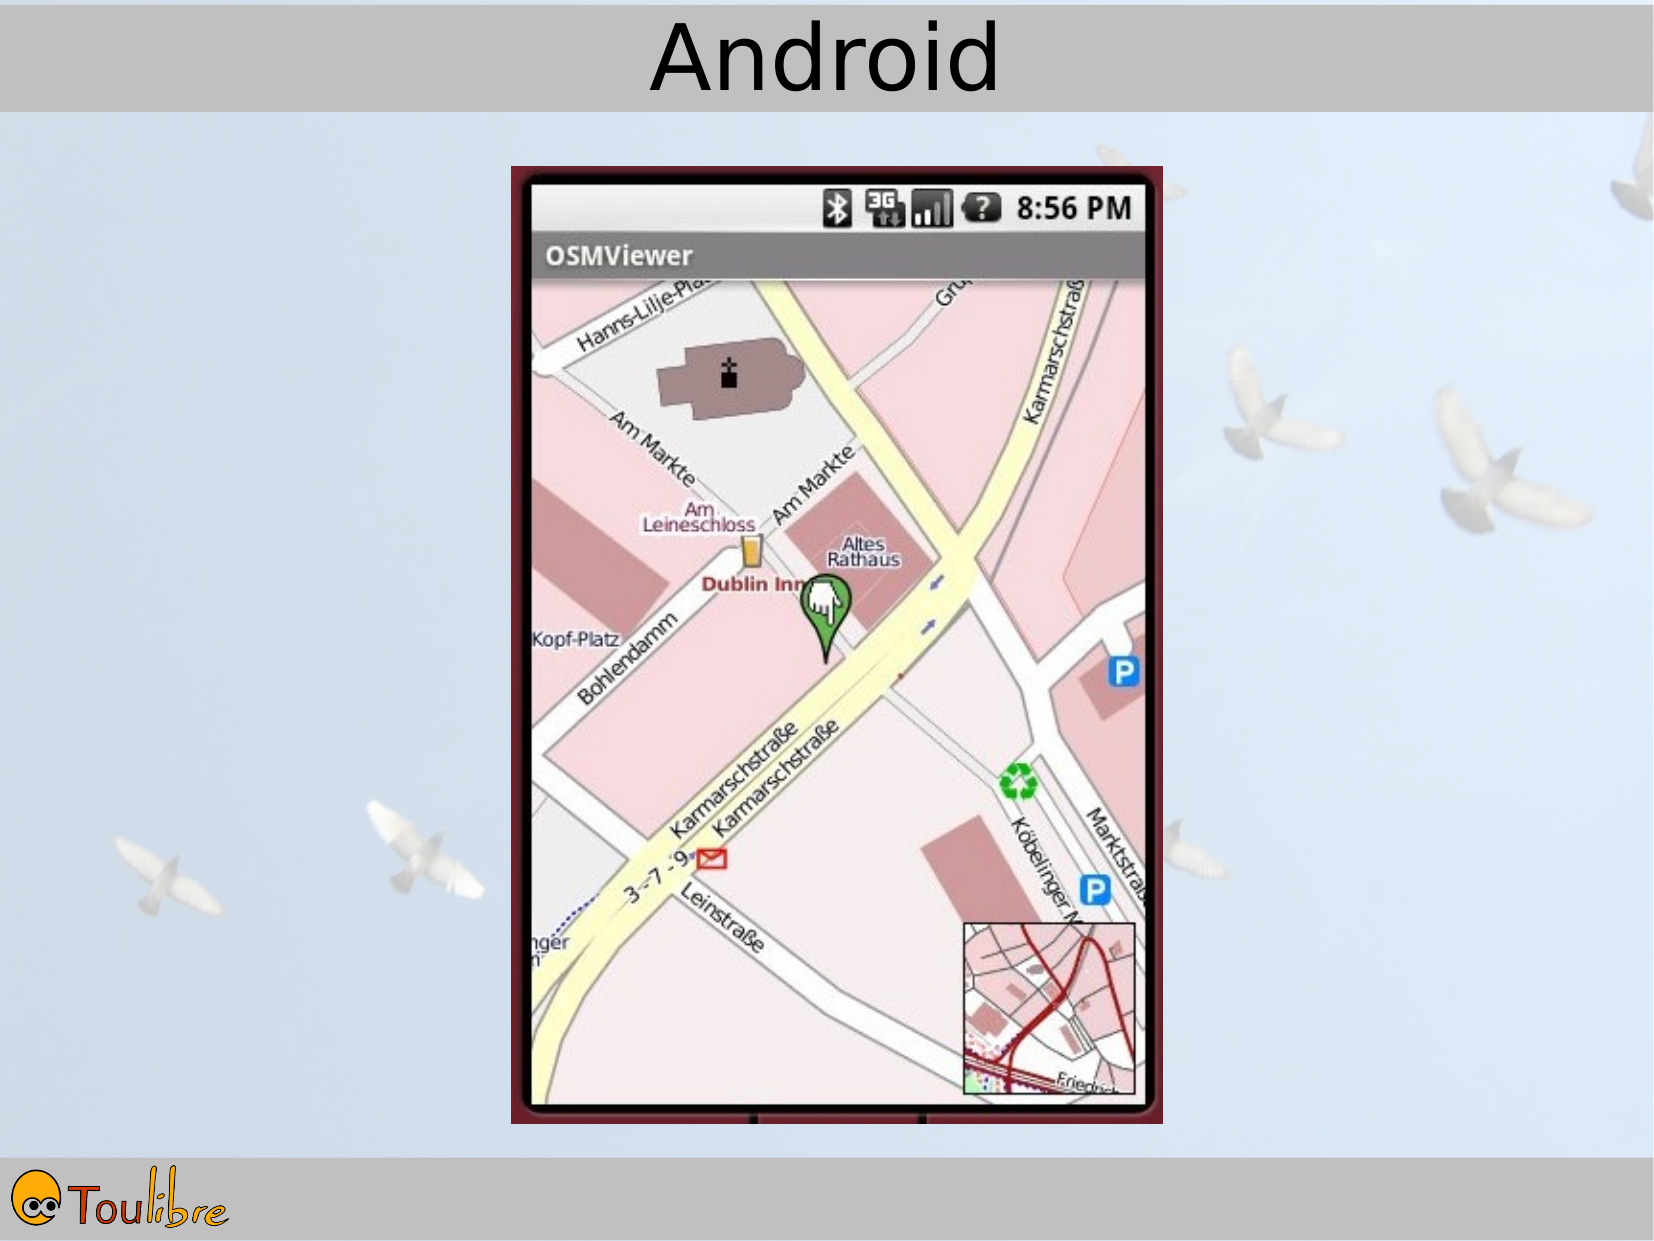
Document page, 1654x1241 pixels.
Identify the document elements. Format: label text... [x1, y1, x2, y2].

picture [511, 166, 1163, 1124]
title Android [0, 4, 1654, 112]
picture [11, 1165, 229, 1228]
